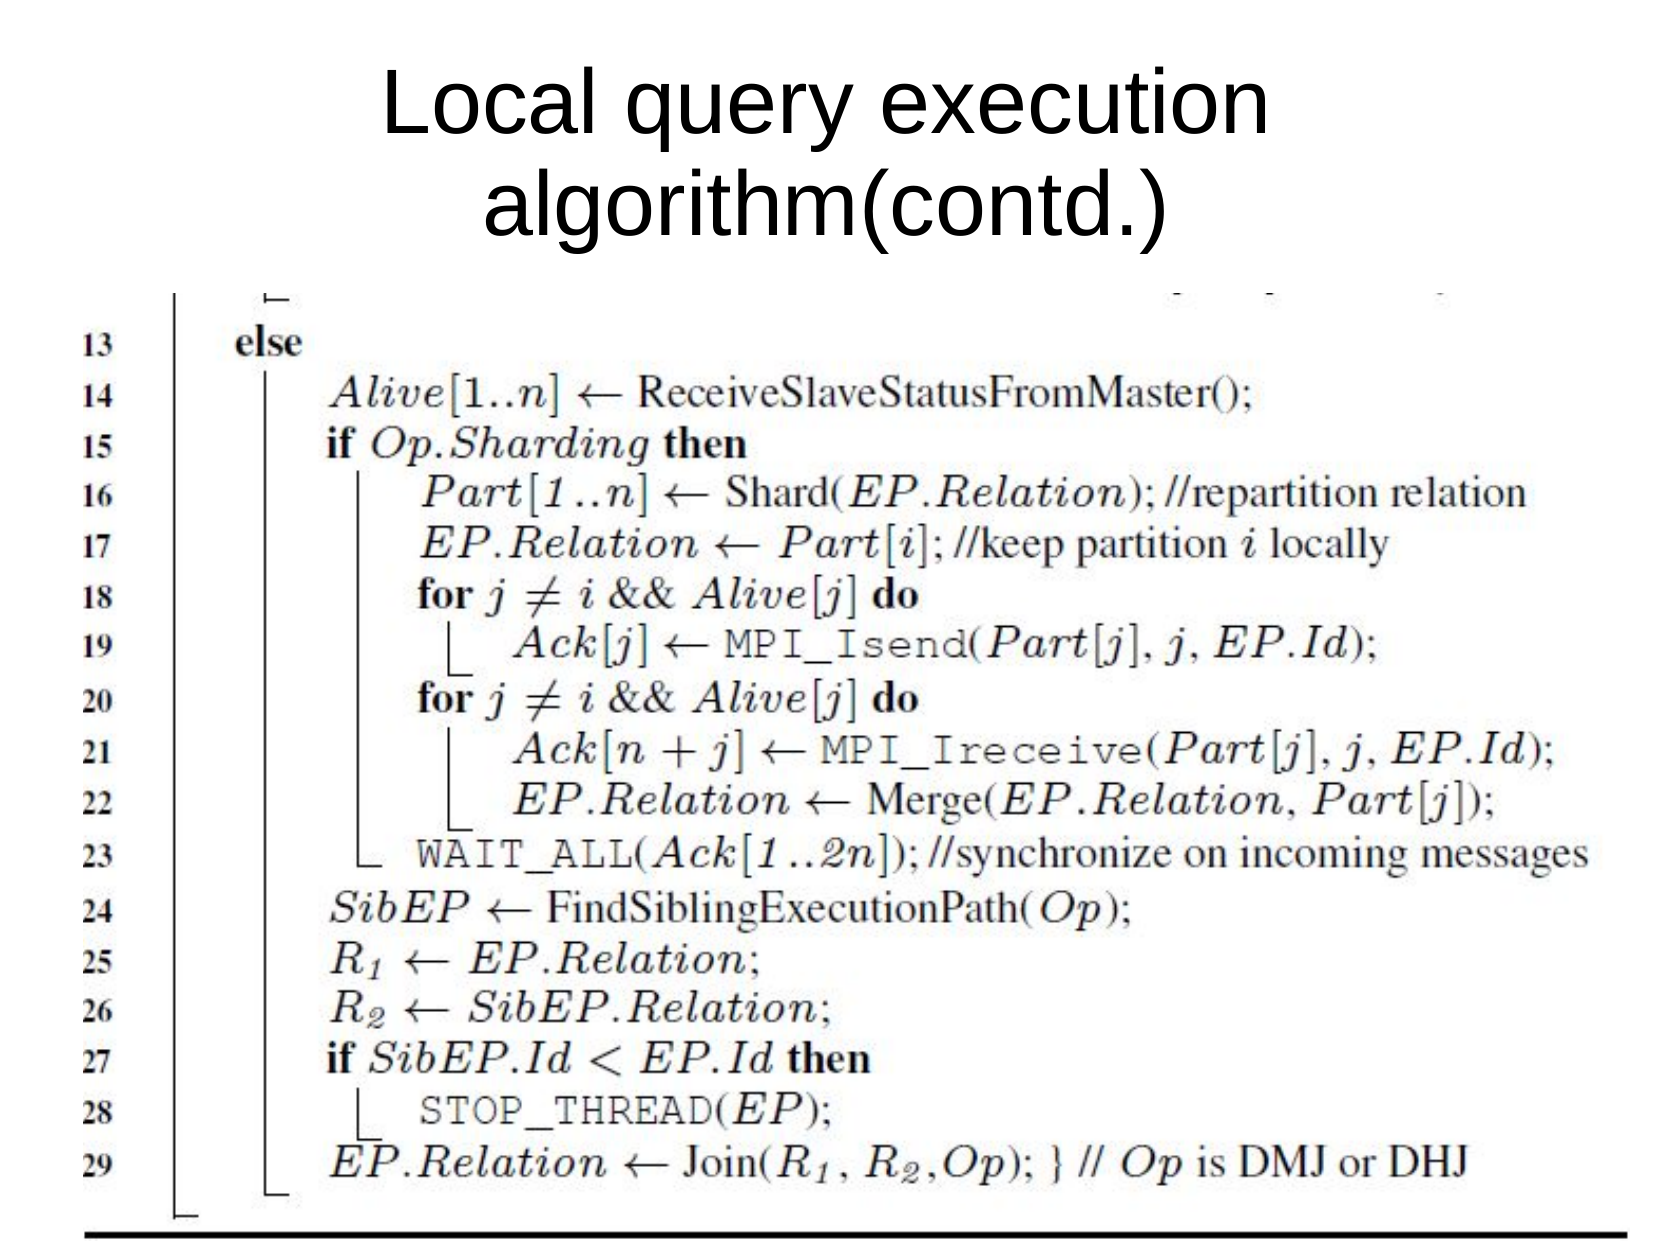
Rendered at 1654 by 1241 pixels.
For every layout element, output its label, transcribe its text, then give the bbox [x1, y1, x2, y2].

title Local query execution algorithm(contd.) [82, 49, 1571, 257]
picture [83, 293, 1630, 1241]
